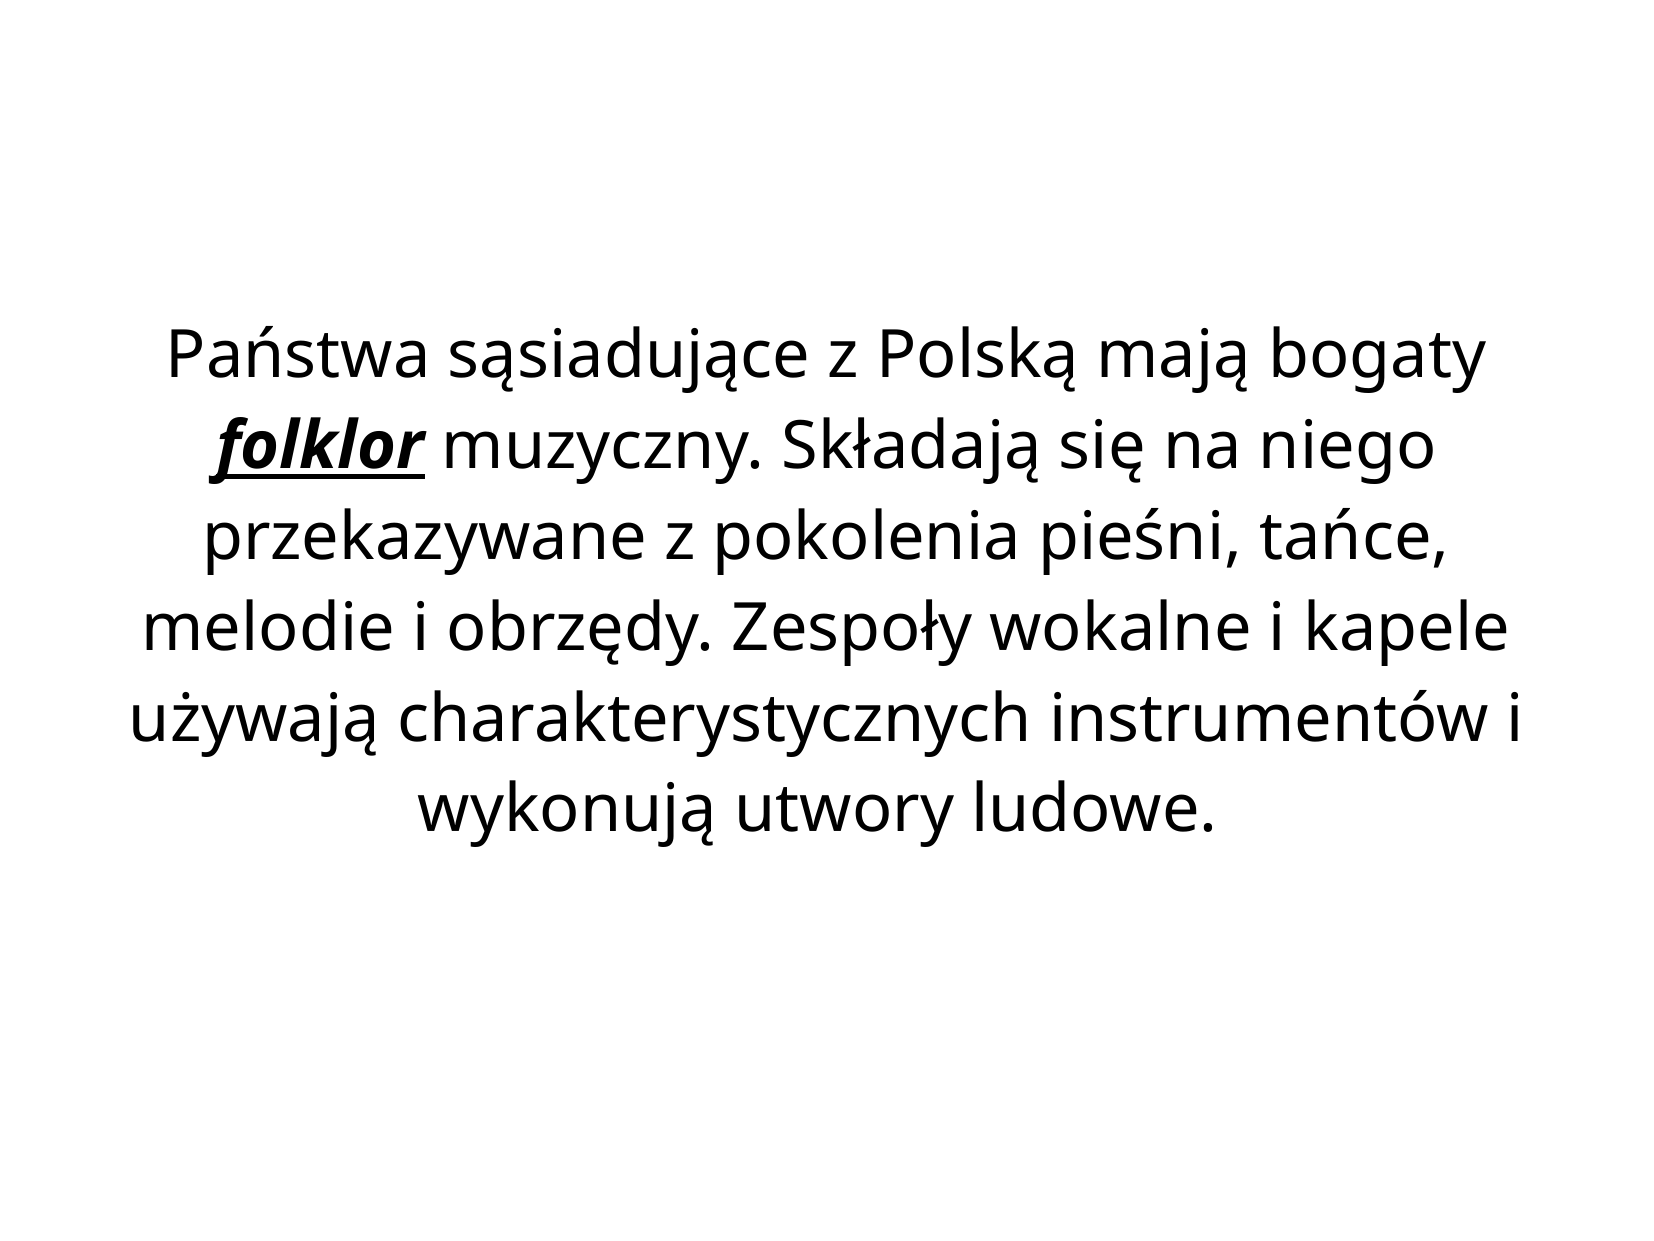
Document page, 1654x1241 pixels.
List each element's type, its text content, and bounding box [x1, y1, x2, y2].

subtitle Państwa sąsiadujące z Polską mają bogaty folklor muzyczny. Składają się na niego przekazywane z pokolenia pieśni, tańce, melodie i obrzędy. Zespoły wokalne i kapele używają charakterystycznych instrumentów i wykonują utwory ludowe. [82, 49, 1571, 1109]
